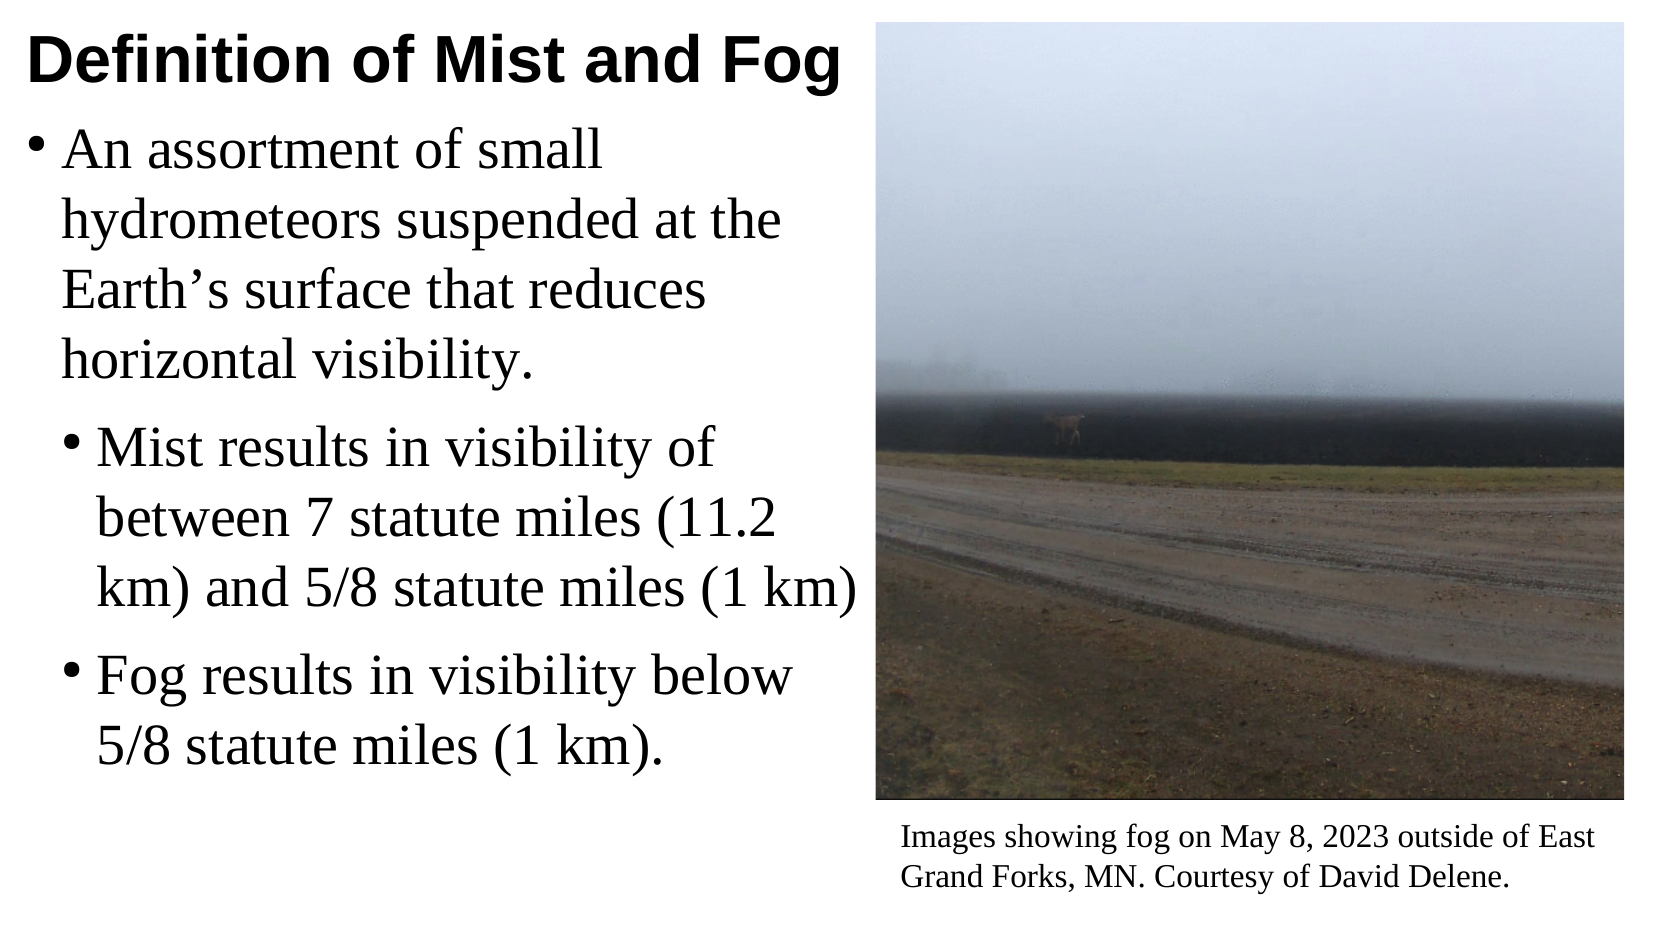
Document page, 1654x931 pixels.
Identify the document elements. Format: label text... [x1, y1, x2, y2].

text_box An assortment of small hydrometeors suspended at the Earth’s surface that reduces horizontal visibility. Mist results in visibility of between 7 statute miles (11.2 km) and 5/8 statute miles (1 km) Fog results in visibility below 5/8 statute miles (1 km). [9, 102, 875, 784]
title Definition of Mist and Fog [2, 5, 869, 107]
text_box Images showing fog on May 8, 2023 outside of East Grand Forks, MN. Courtesy of David Delene. [878, 813, 1619, 904]
picture [875, 22, 1625, 800]
